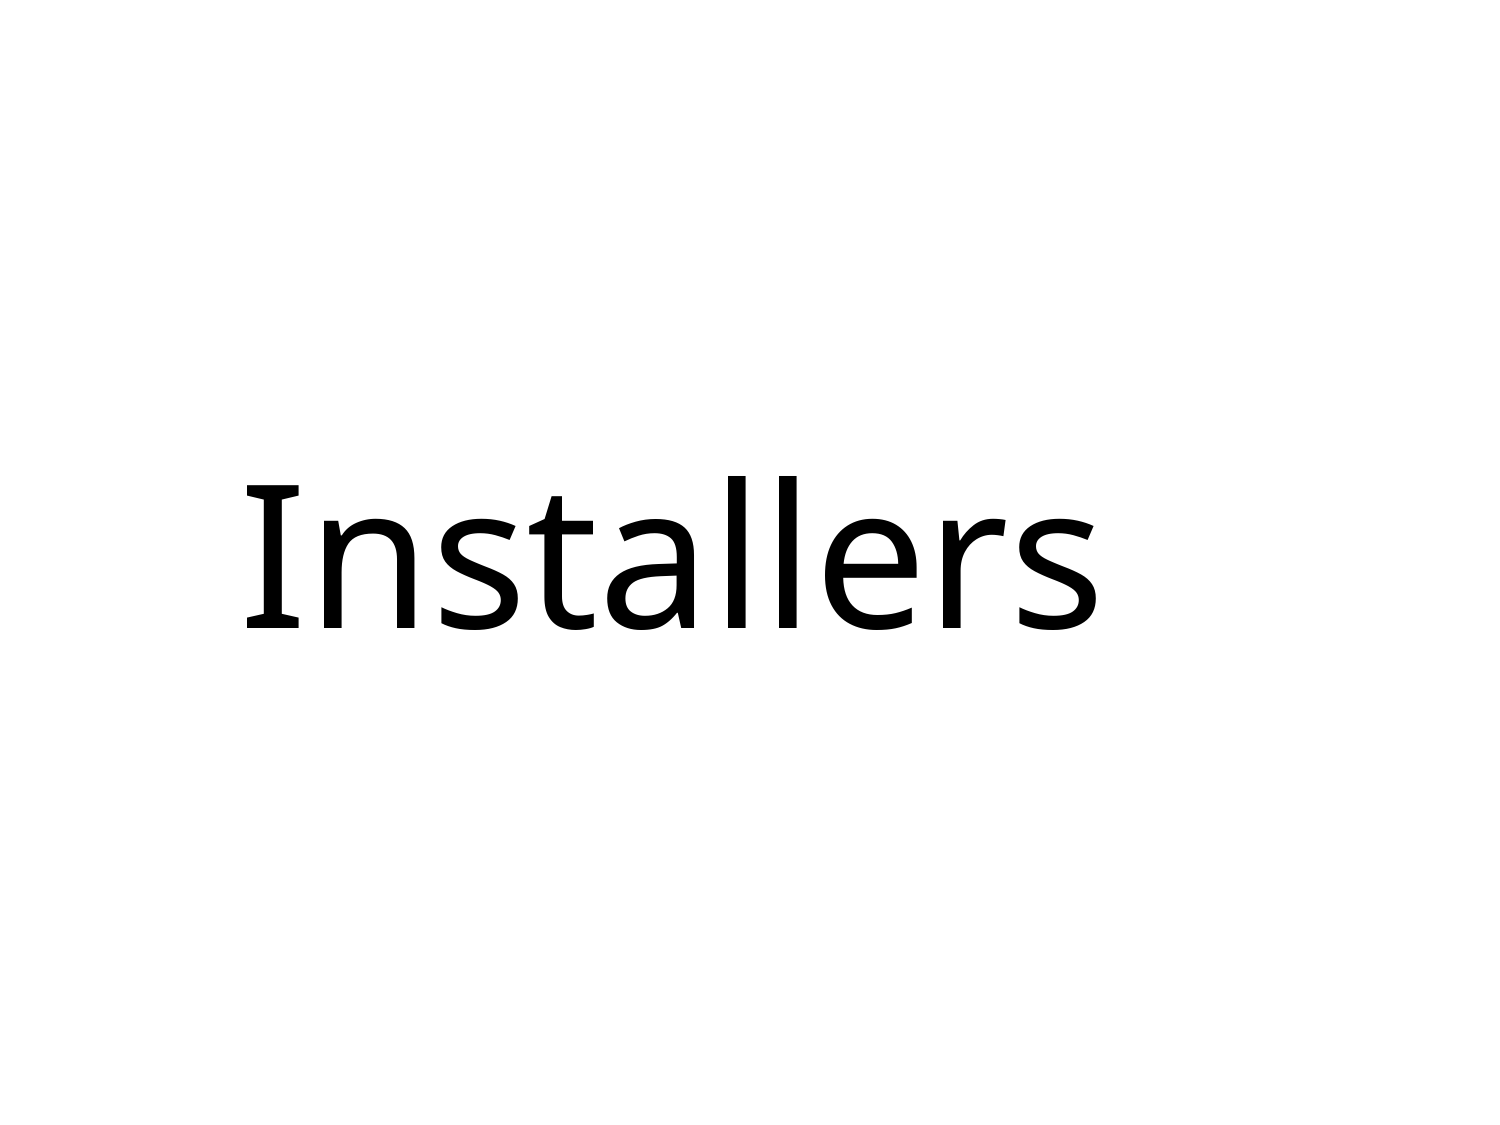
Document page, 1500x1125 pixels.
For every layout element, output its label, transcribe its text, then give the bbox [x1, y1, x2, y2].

text_box Installers [225, 407, 1347, 676]
